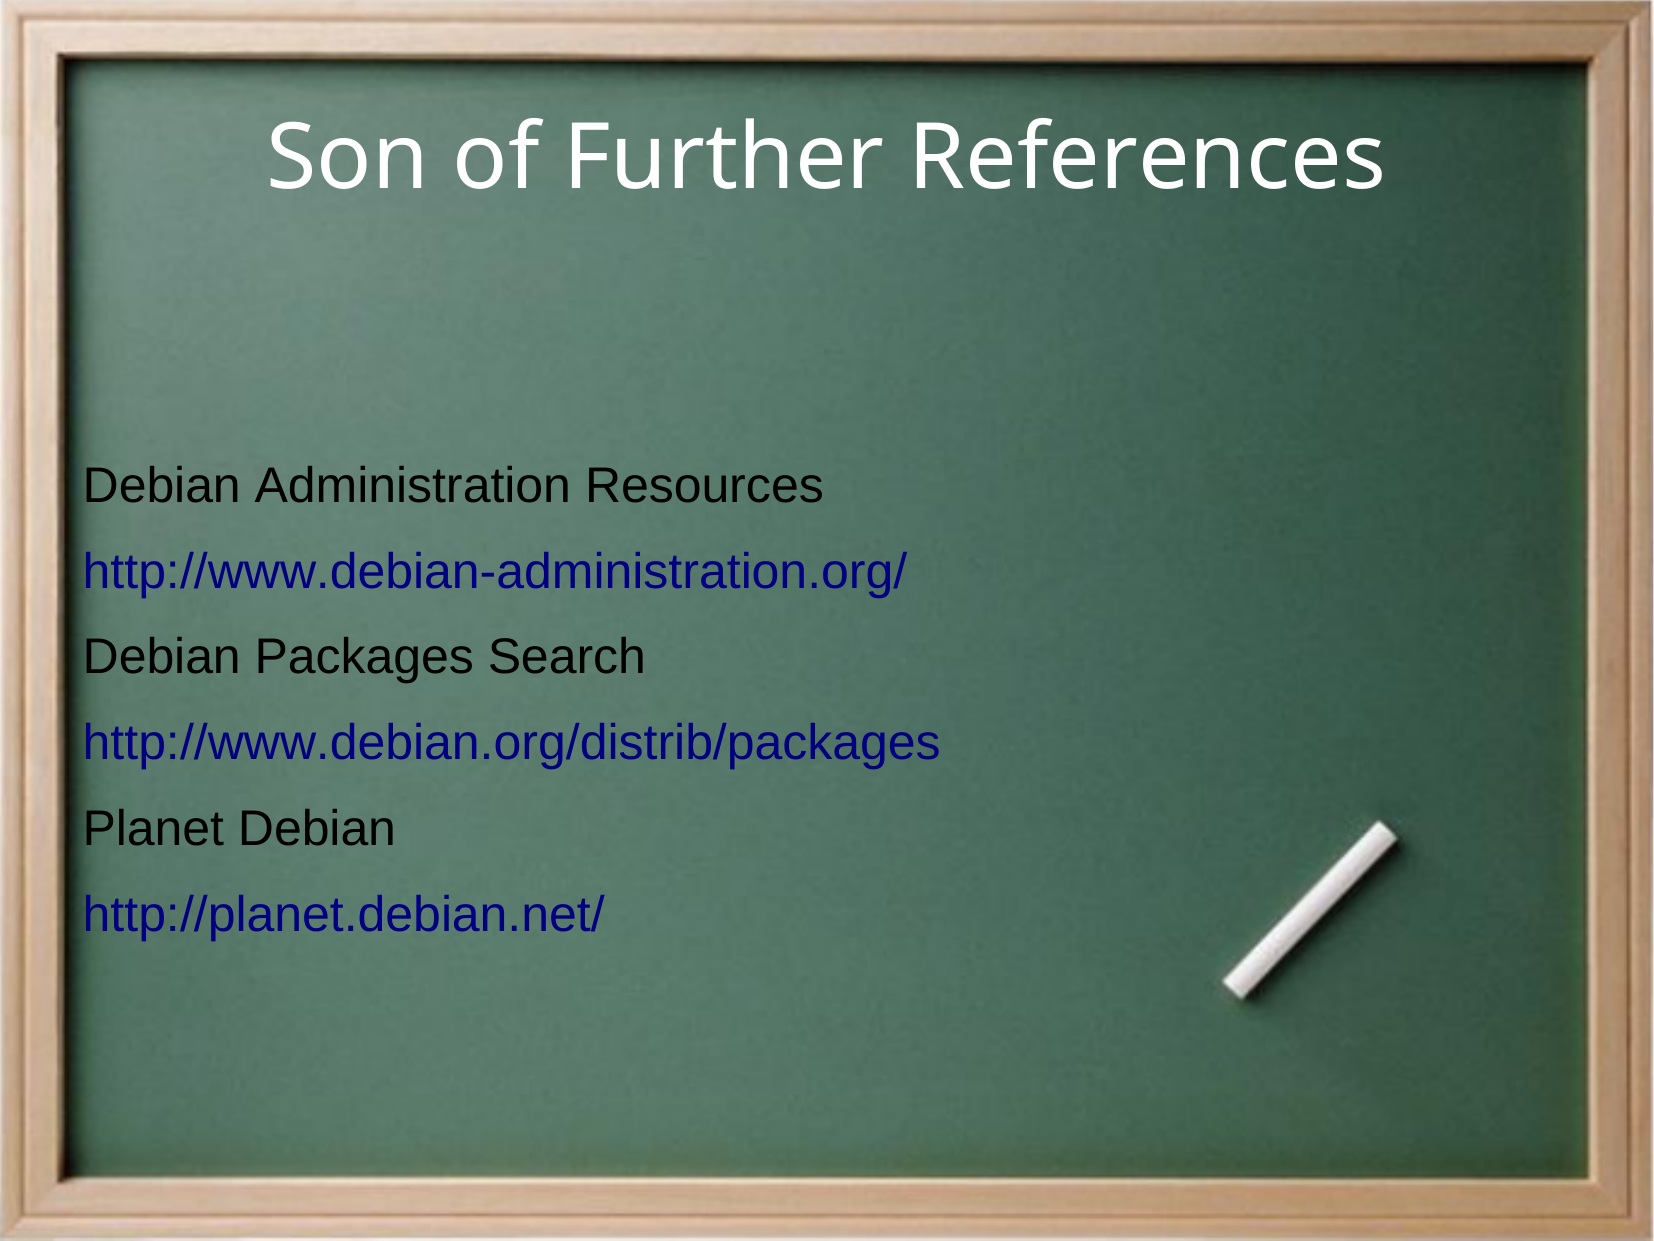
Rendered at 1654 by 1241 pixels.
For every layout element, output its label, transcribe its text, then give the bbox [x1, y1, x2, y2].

subtitle Debian Administration Resources http://www.debian-administration.org/ Debian Packages Search http://www.debian.org/distrib/packages Planet Debian http://planet.debian.net/ [82, 297, 1571, 1102]
picture [0, 0, 1654, 1241]
title Son of Further References [82, 56, 1571, 250]
